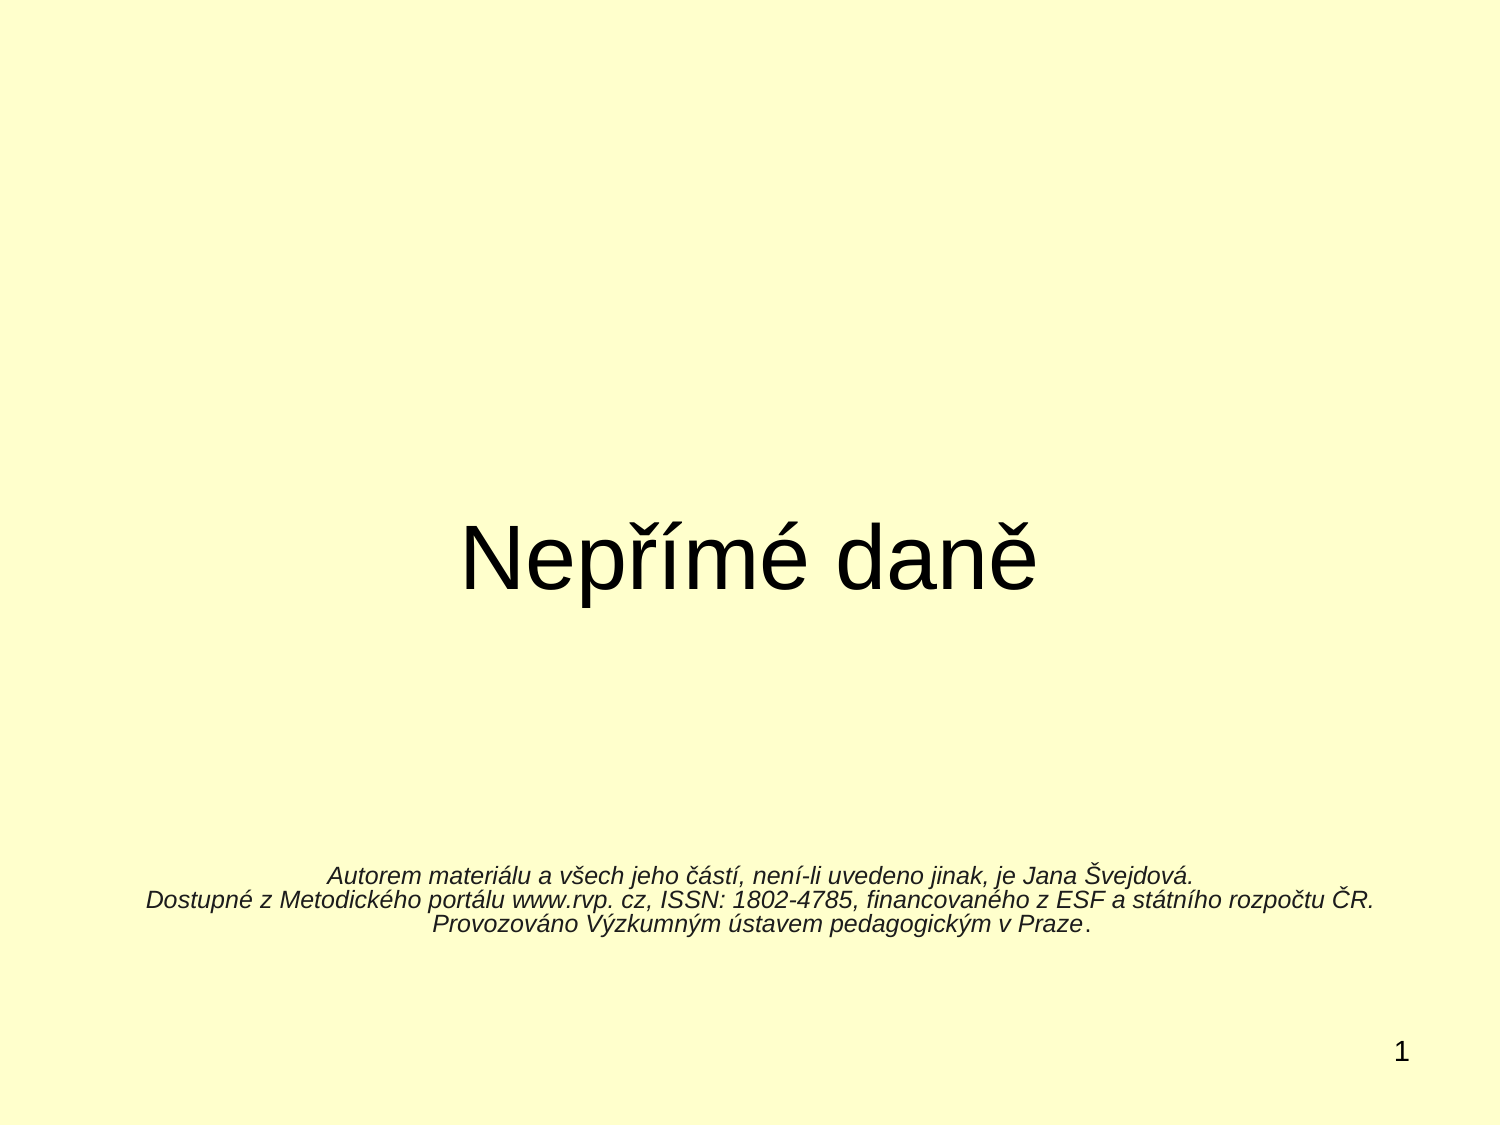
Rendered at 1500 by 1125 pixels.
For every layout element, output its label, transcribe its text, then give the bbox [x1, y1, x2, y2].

text_box Autorem materiálu a všech jeho částí, není-li uvedeno jinak, je Jana Švejdová. Dostupné z Metodického portálu www.rvp. cz, ISSN: 1802-4785, financovaného z ESF a státního rozpočtu ČR. Provozováno Výzkumným ústavem pedagogickým v Praze. [112, 857, 1412, 988]
text_box <číslo> [1074, 1024, 1426, 1103]
title Nepřímé daně [112, 432, 1388, 674]
